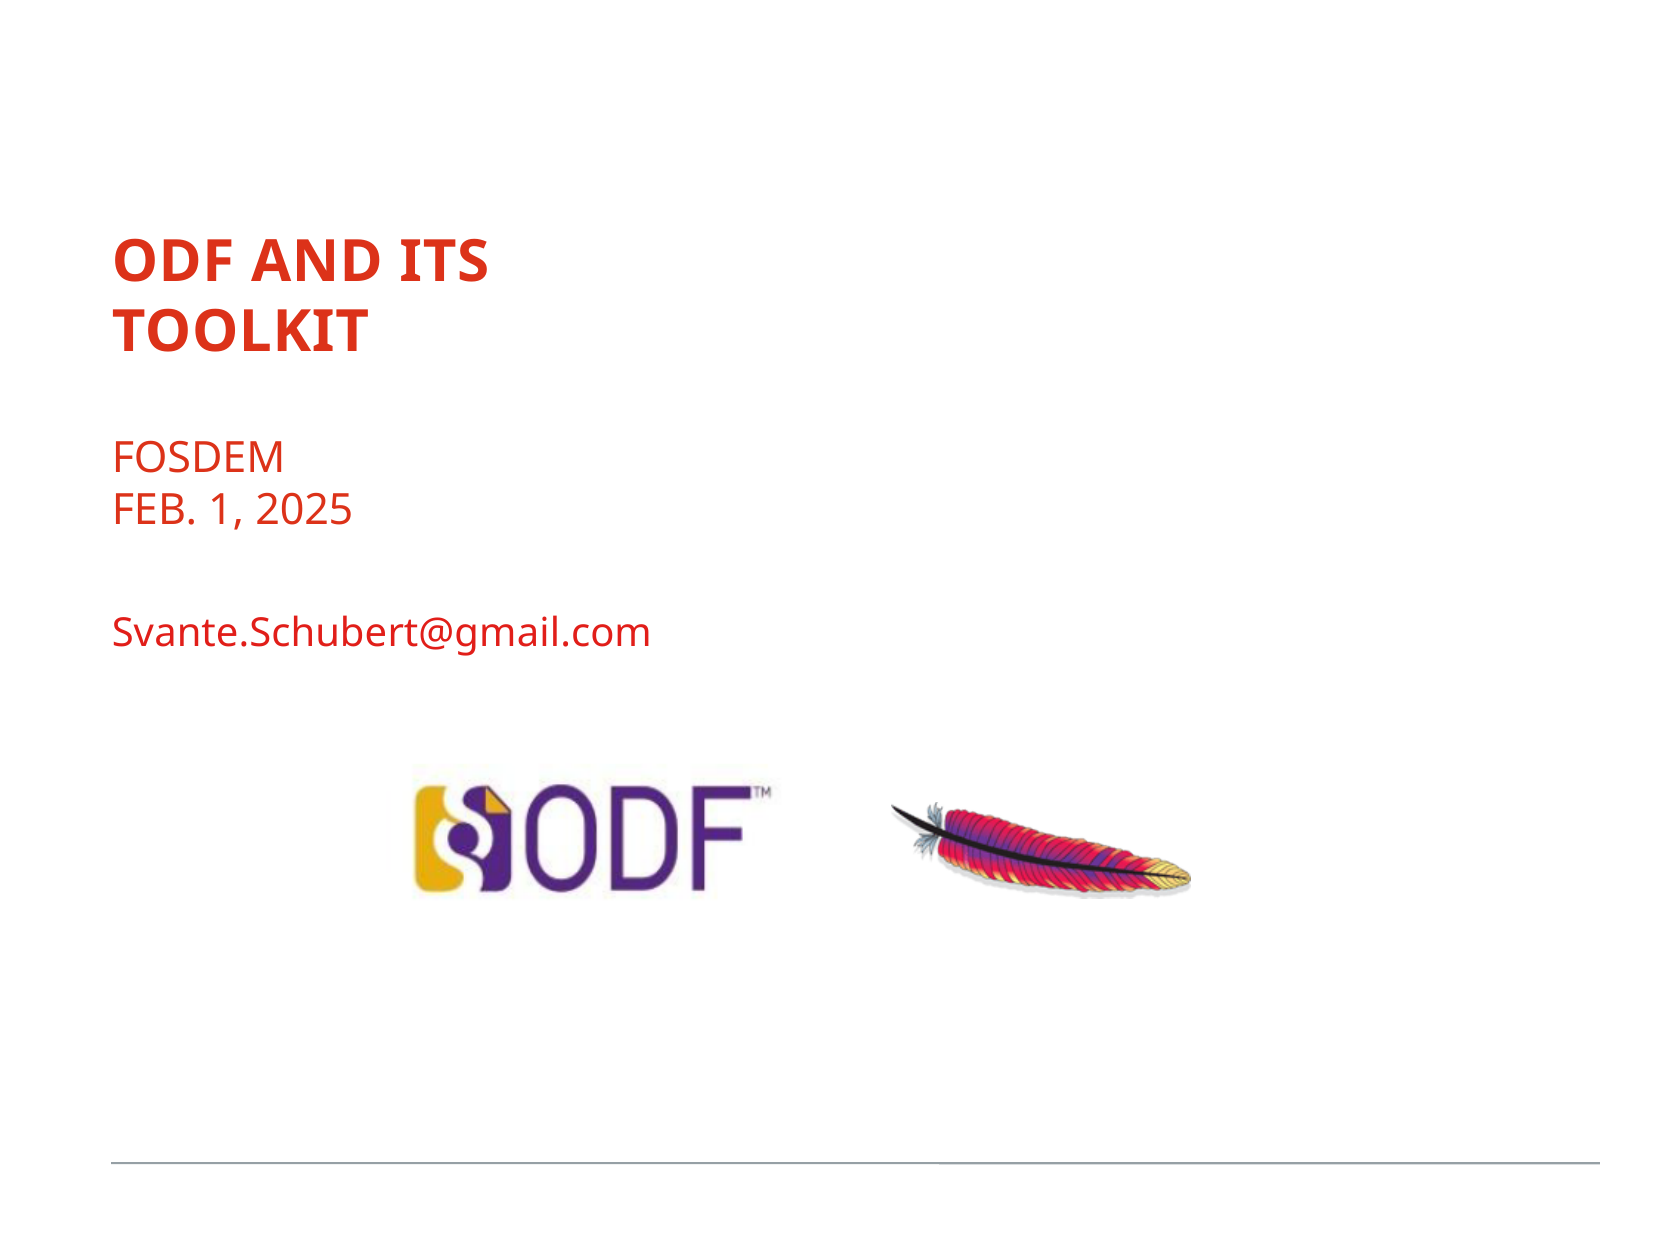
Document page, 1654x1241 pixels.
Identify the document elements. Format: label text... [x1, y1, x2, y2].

picture [362, 711, 836, 982]
title ODF and its toolkit [111, 223, 1348, 423]
picture [891, 802, 1191, 899]
list FOSDEM Feb. 1, 2025 Svante.Schubert@gmail.com [111, 429, 1281, 666]
